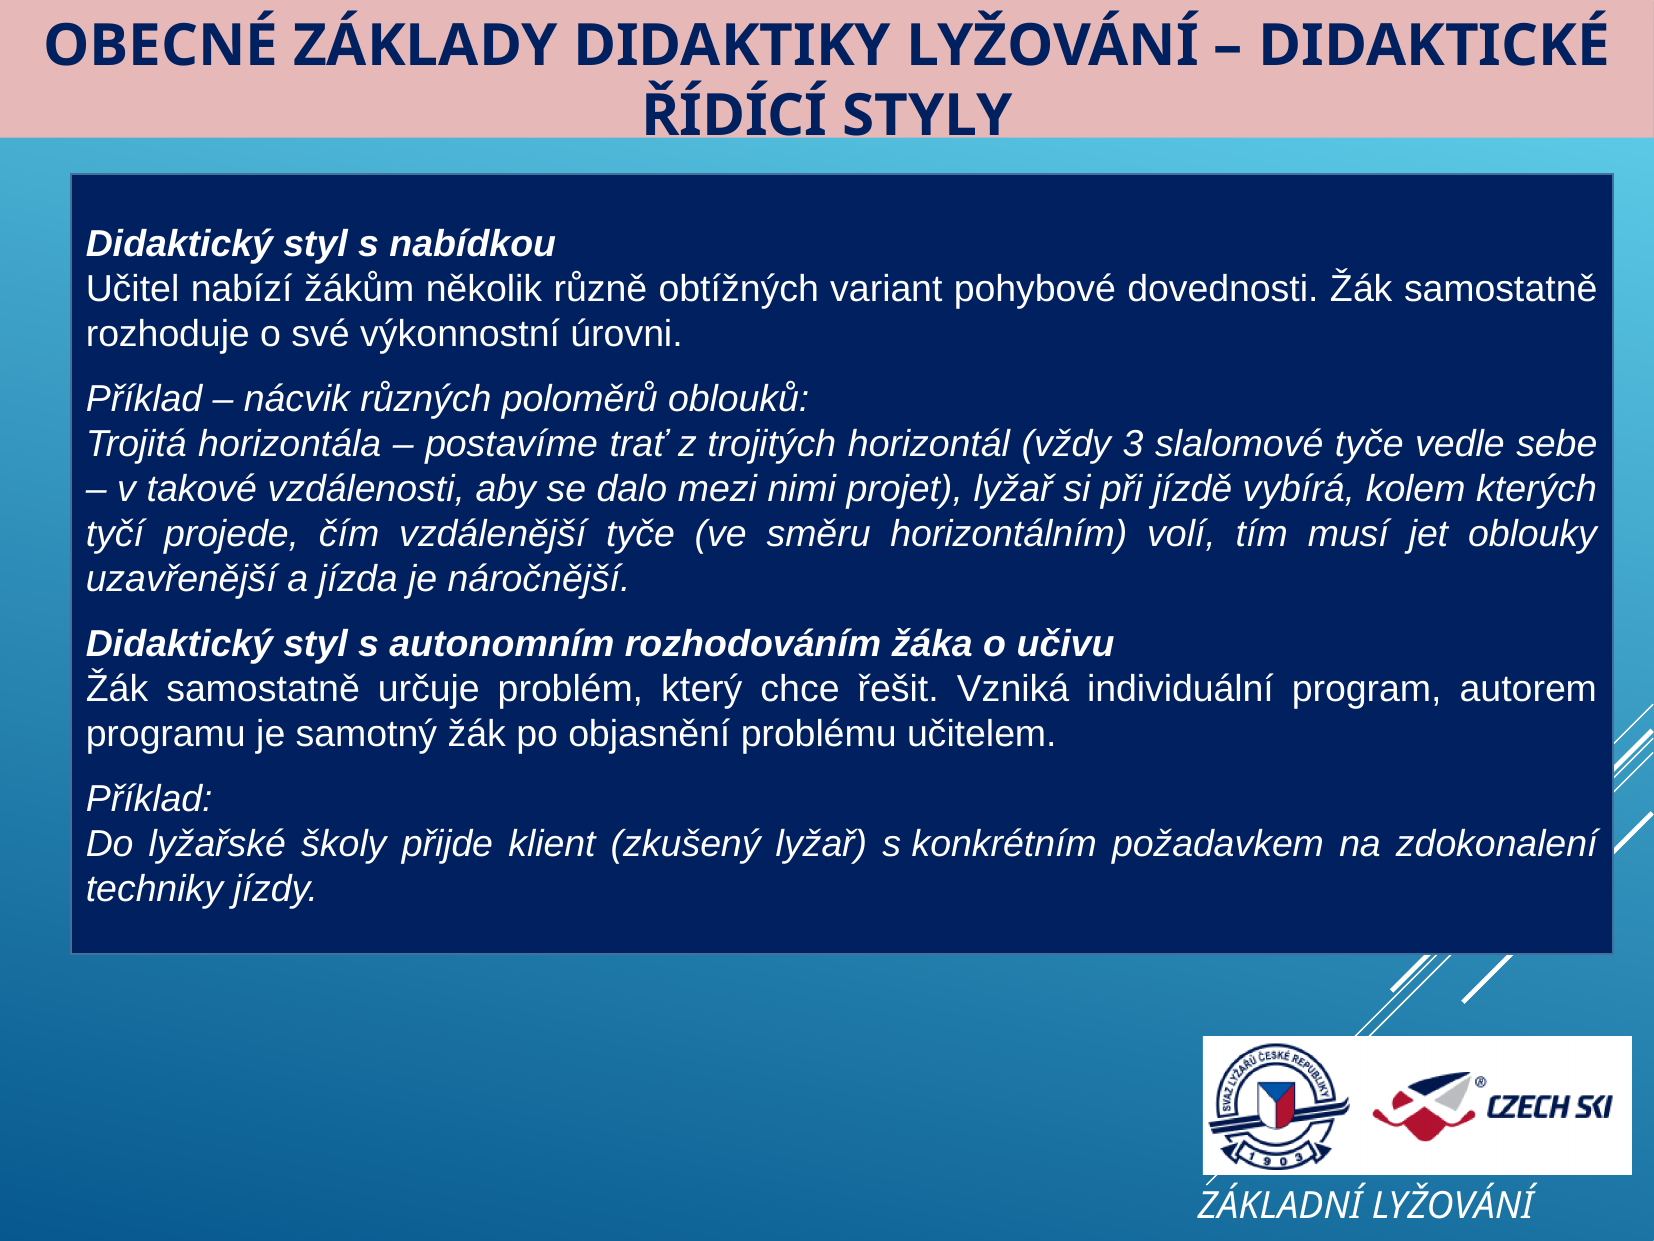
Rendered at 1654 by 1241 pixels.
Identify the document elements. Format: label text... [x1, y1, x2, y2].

text_box ZÁKLADNÍ LYŽOVÁNÍ [1182, 1173, 1644, 1235]
picture [1202, 1036, 1632, 1173]
text_box Didaktický styl s nabídkou Učitel nabízí žákům několik různě obtížných variant pohybové dovednosti. Žák samostatně rozhoduje o své výkonnostní úrovni. Příklad – nácvik různých poloměrů oblouků: Trojitá horizontála – postavíme trať z trojitých horizontál (vždy 3 slalomové tyče vedle sebe – v takové vzdálenosti, aby se dalo mezi nimi projet), lyžař si při jízdě vybírá, kolem kterých tyčí projede, čím vzdálenější tyče (ve směru horizontálním) volí, tím musí jet oblouky uzavřenější a jízda je náročnější. Didaktický styl s autonomním rozhodováním žáka o učivu Žák samostatně určuje problém, který chce řešit. Vzniká individuální program, autorem programu je samotný žák po objasnění problému učitelem. Příklad: Do lyžařské školy přijde klient (zkušený lyžař) s konkrétním požadavkem na zdokonalení techniky jízdy. [71, 174, 1613, 954]
title Obecné základy didaktiky lyžování – didaktické řídící styly [0, 0, 1654, 138]
